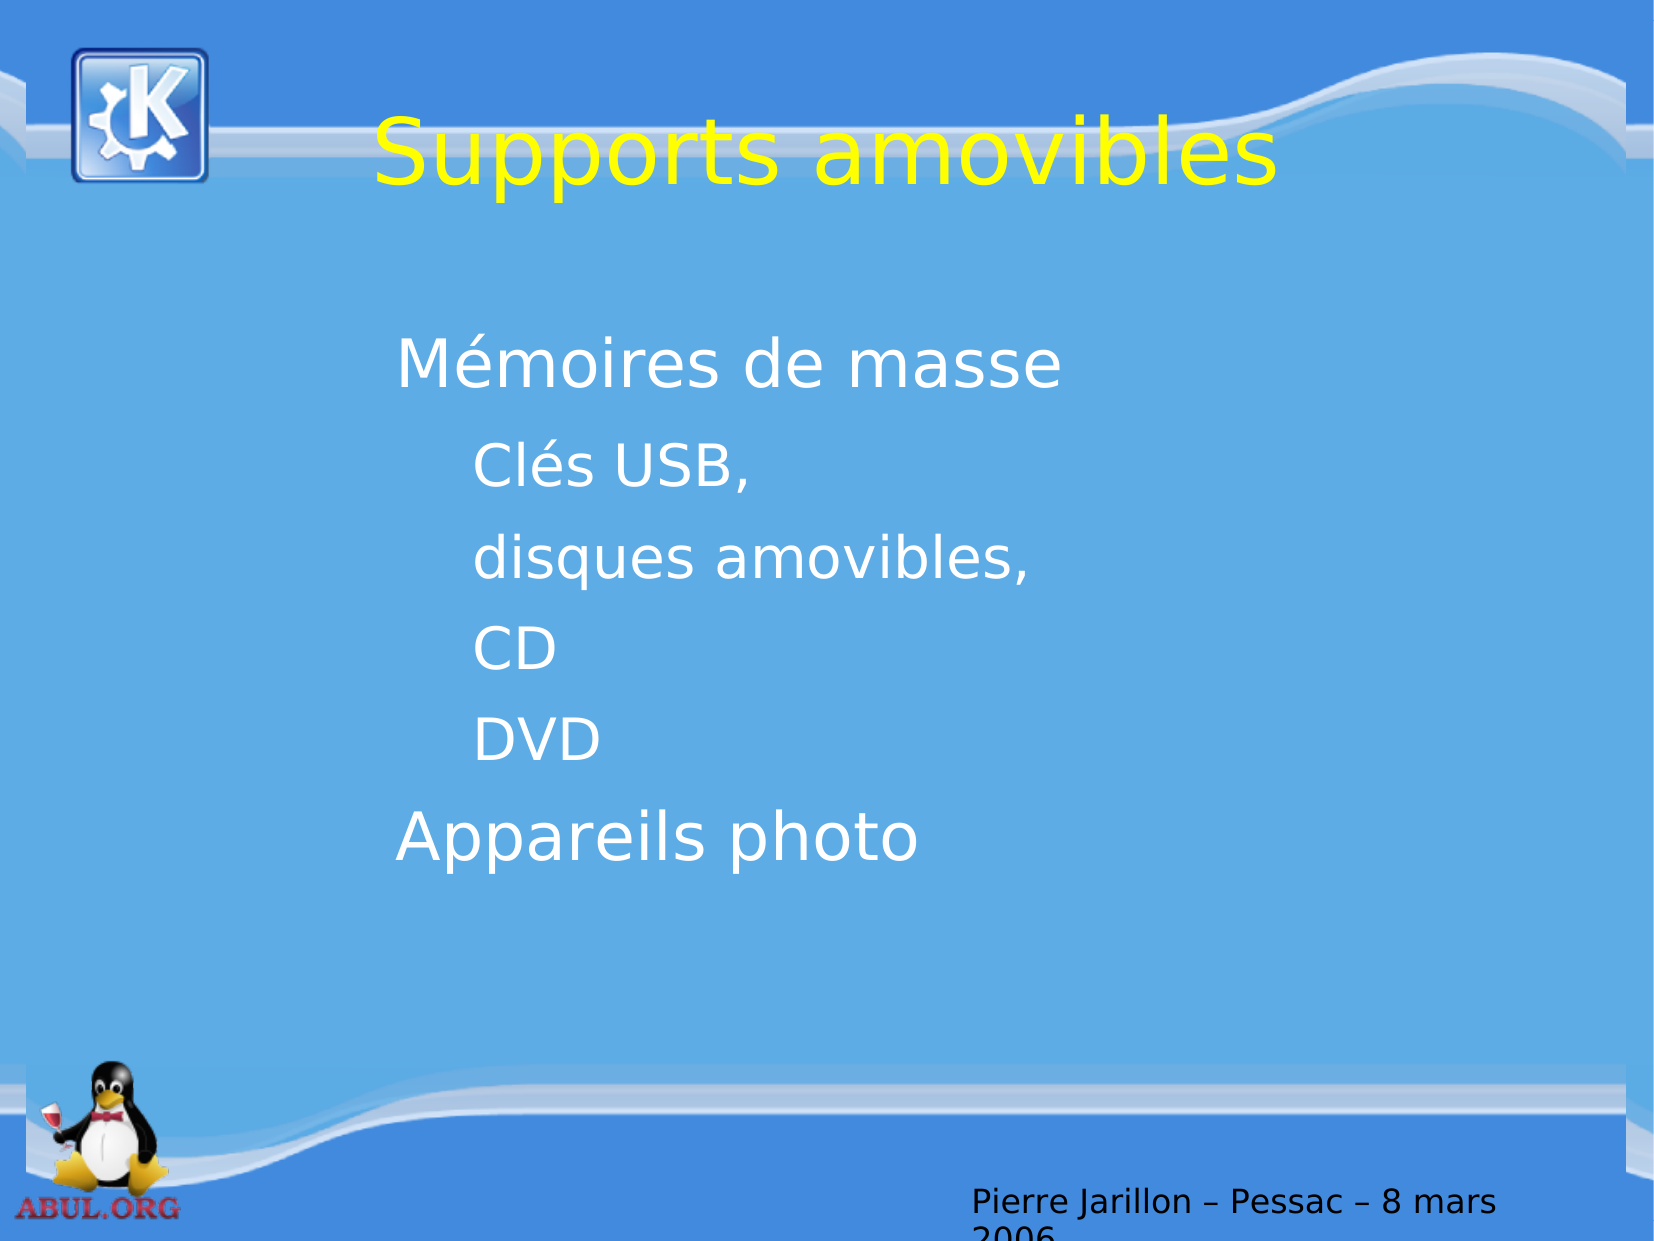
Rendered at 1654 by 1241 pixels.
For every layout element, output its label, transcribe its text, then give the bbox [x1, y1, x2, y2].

text_box Pierre Jarillon – Pessac – 8 mars 2006 [956, 1175, 1607, 1229]
title Supports amovibles [82, 49, 1571, 257]
list Mémoires de masse Clés USB, disques amovibles, CD DVD Appareils photo [377, 325, 1388, 1130]
picture [1019, 1229, 1029, 1241]
picture [1009, 1229, 1017, 1241]
picture [998, 1229, 1008, 1241]
picture [1030, 1229, 1040, 1241]
picture [0, 0, 1654, 1241]
picture [985, 1229, 996, 1241]
